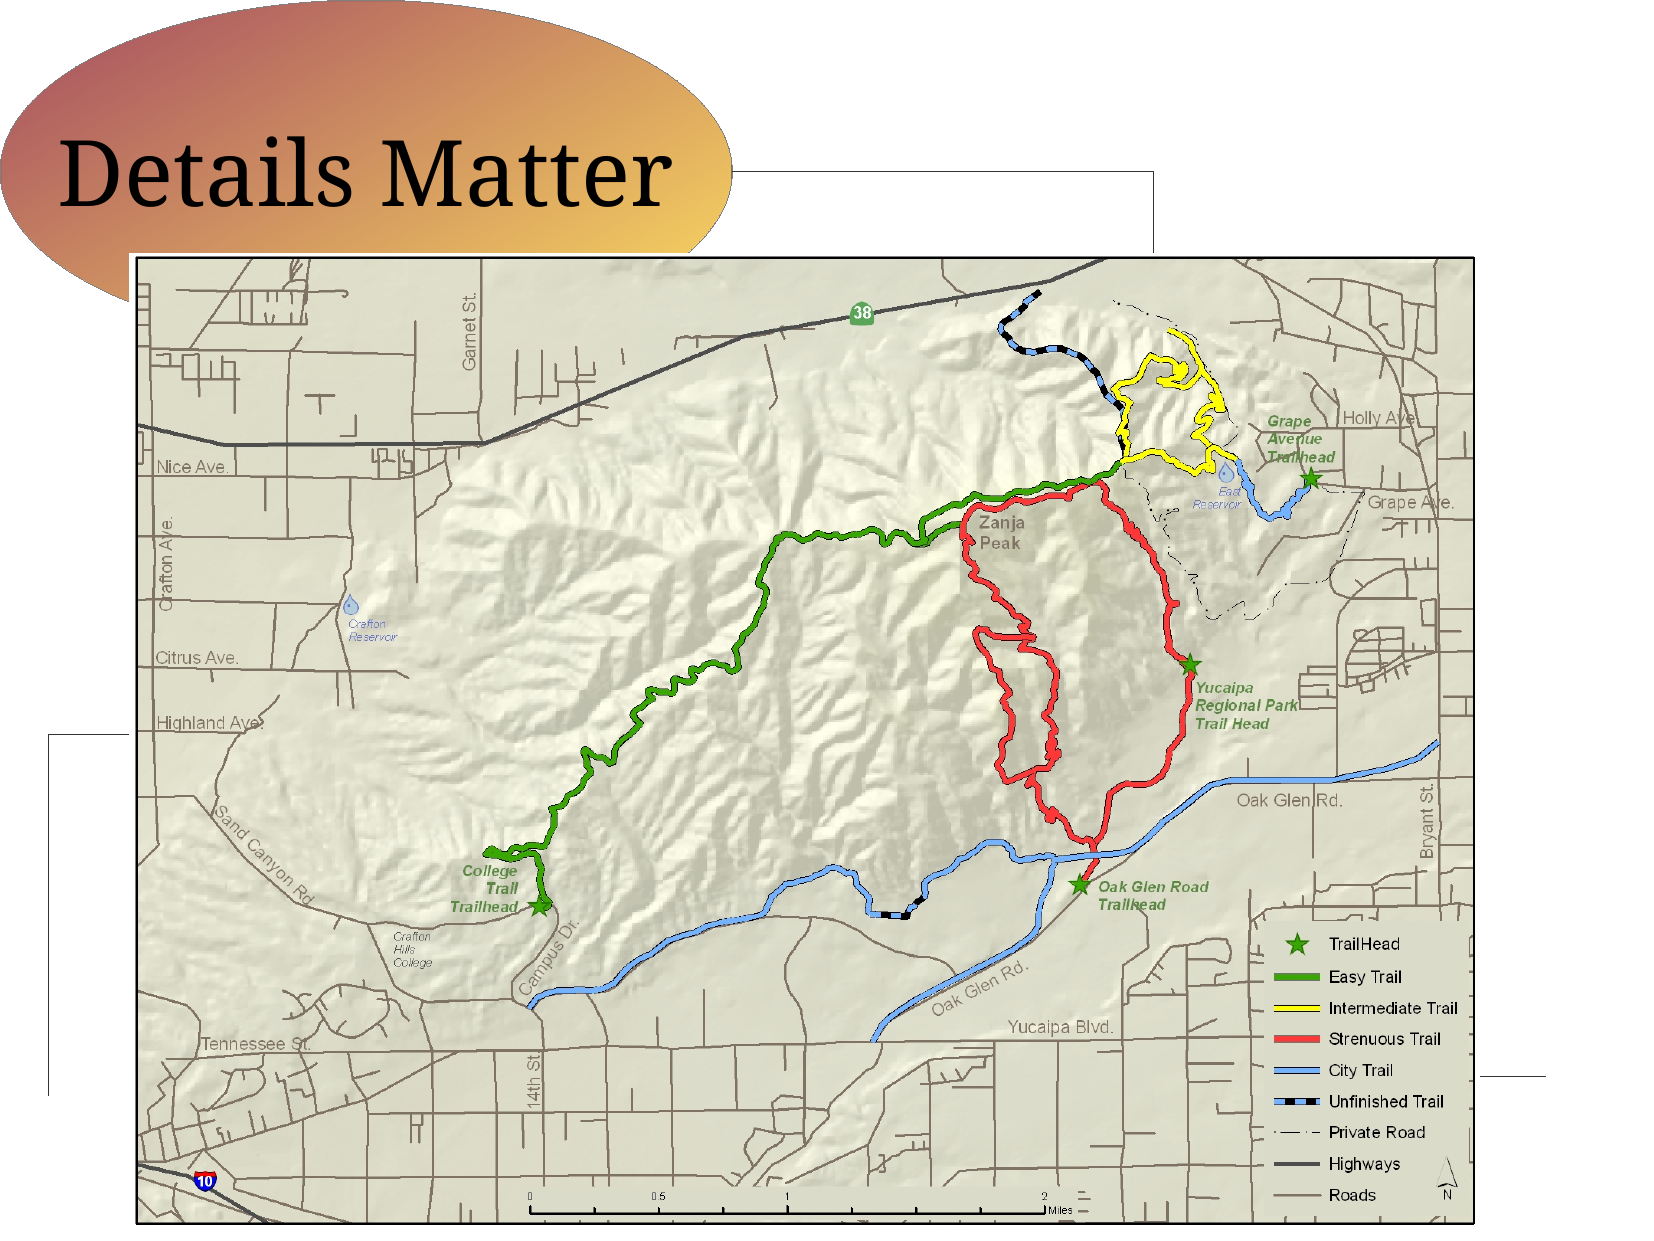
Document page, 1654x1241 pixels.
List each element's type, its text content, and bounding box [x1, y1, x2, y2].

picture [129, 253, 1480, 1229]
text_box Details Matter [0, 0, 733, 302]
